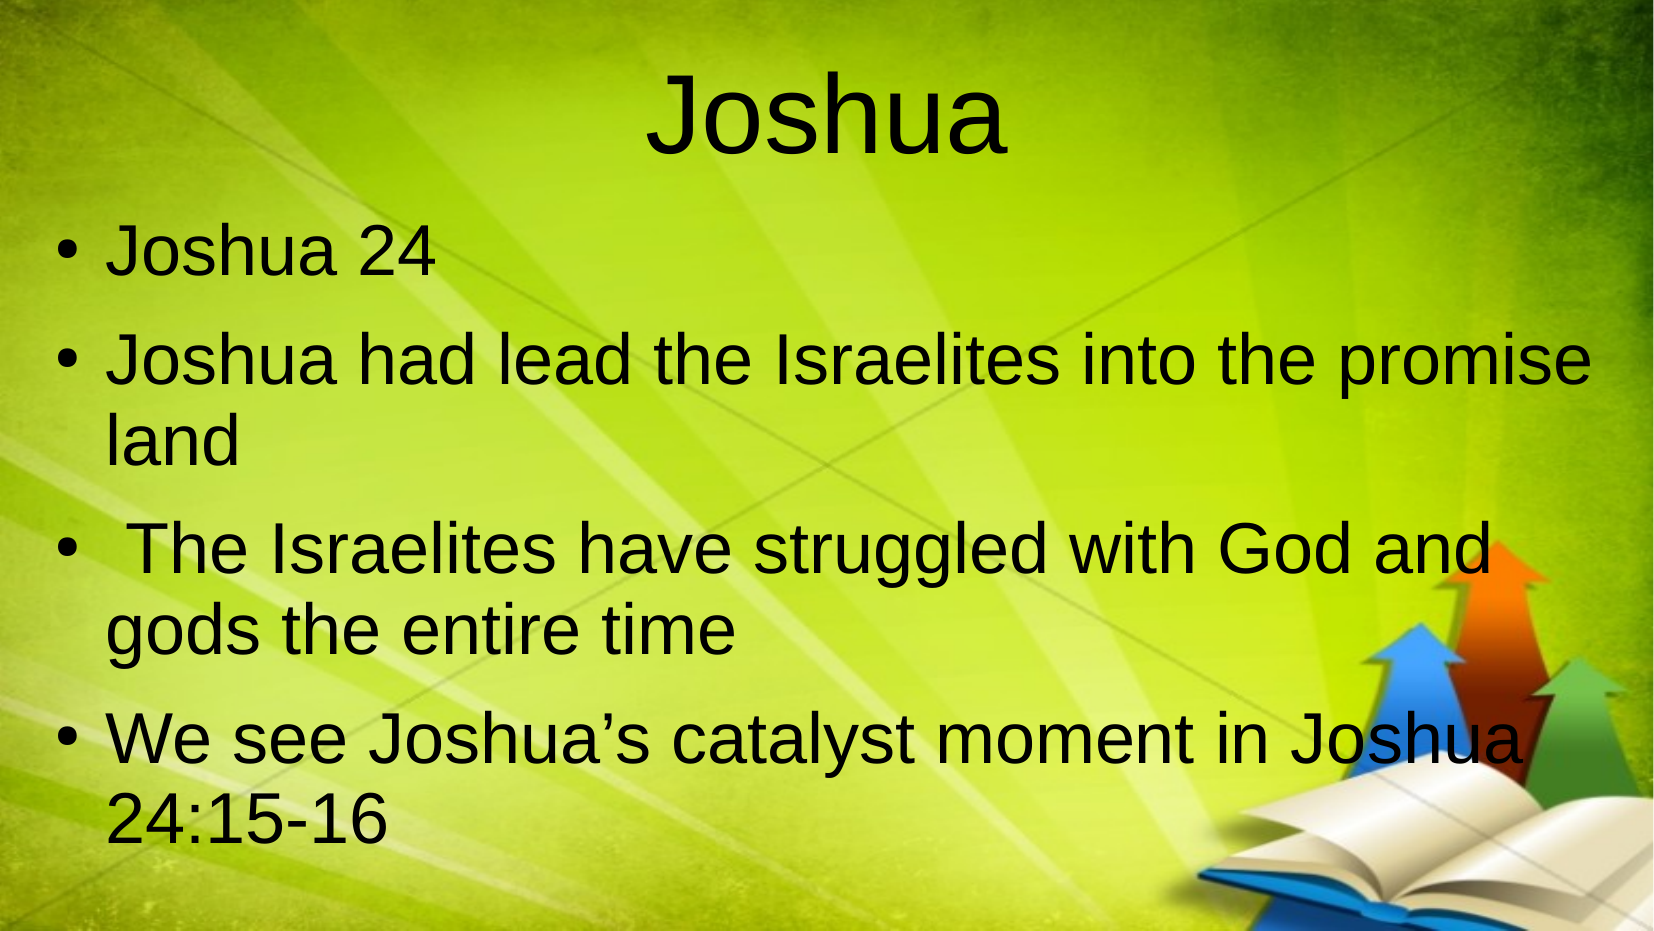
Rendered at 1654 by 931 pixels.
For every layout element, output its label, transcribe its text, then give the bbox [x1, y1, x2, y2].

title Joshua [82, 37, 1571, 193]
picture [0, 0, 1654, 931]
list Joshua 24 Joshua had lead the Israelites into the promise land The Israelites have struggled with God and gods the entire time We see Joshua’s catalyst moment in Joshua 24:15-16 [37, 210, 1613, 863]
